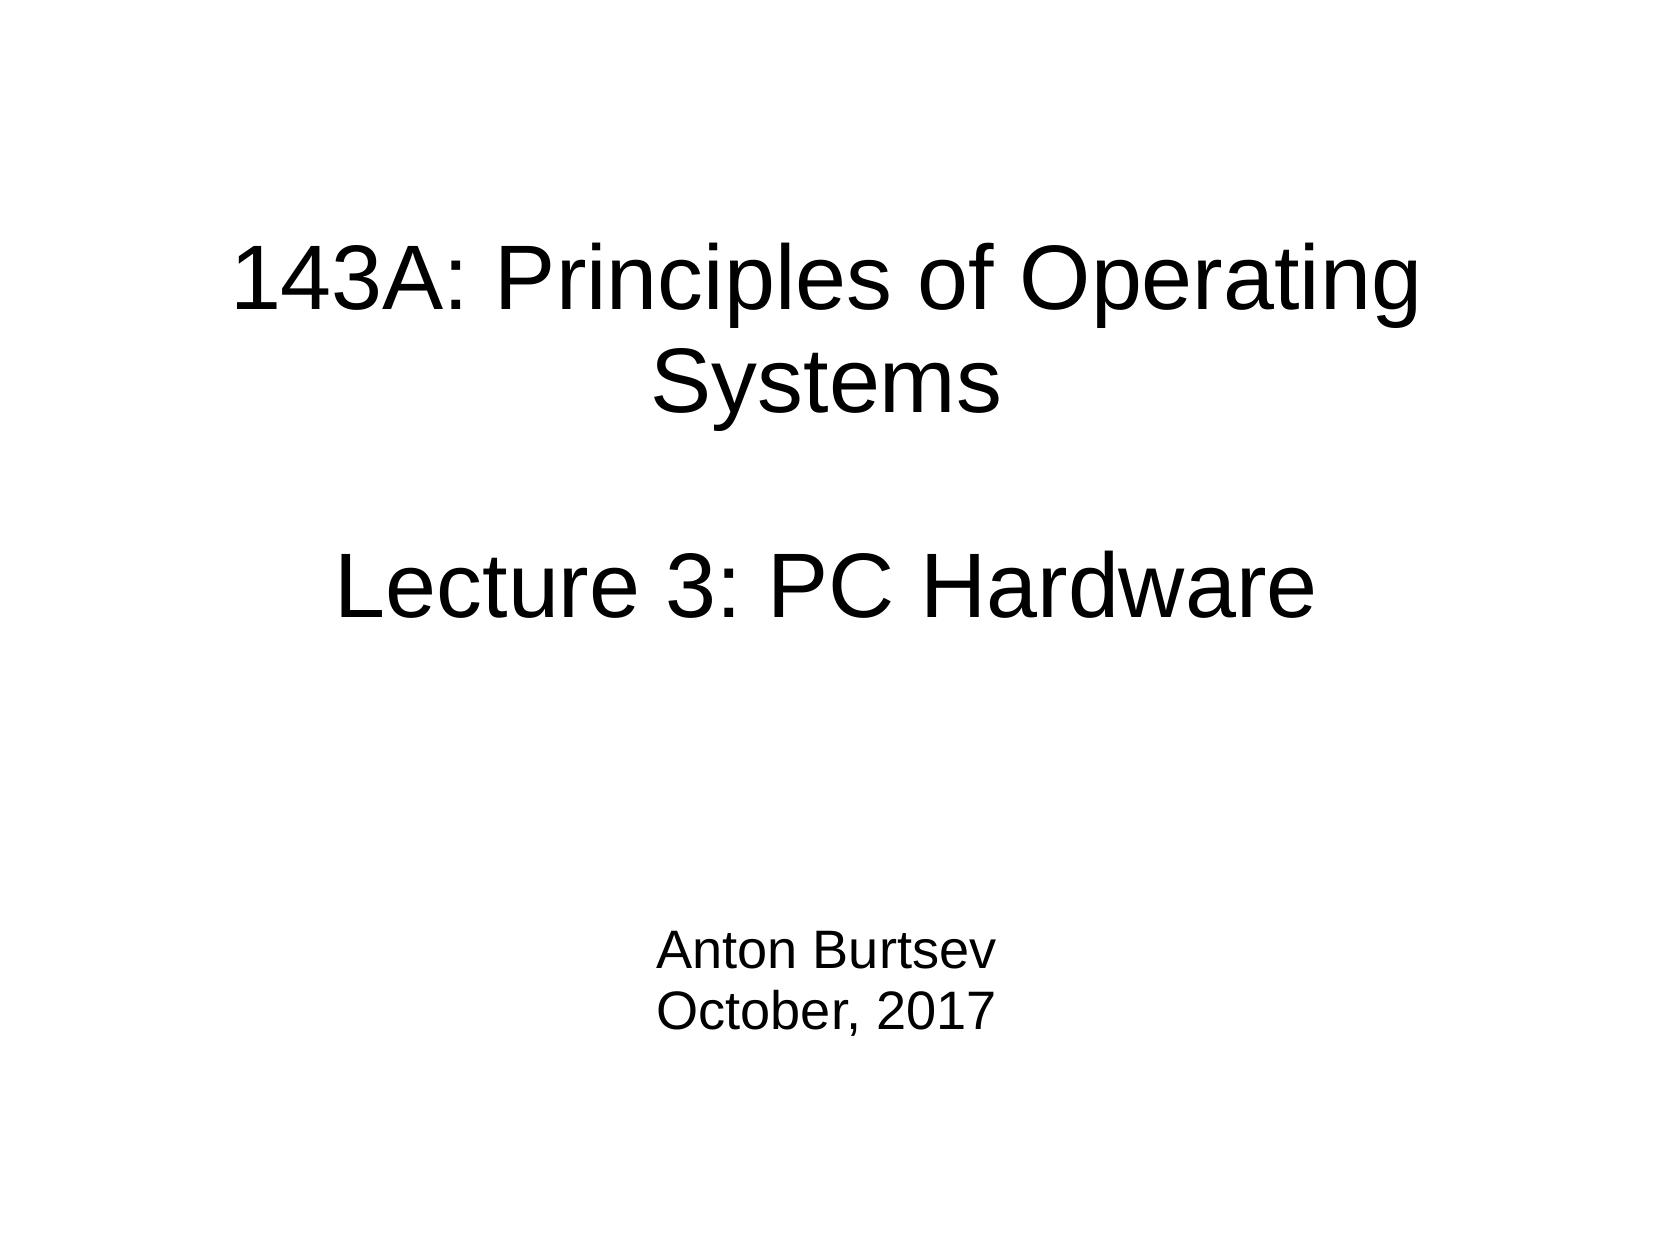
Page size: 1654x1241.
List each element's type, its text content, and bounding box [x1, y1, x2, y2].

subtitle Anton Burtsev October, 2017 [82, 637, 1571, 1109]
title 143A: Principles of Operating Systems Lecture 3: PC Hardware [82, 113, 1571, 637]
